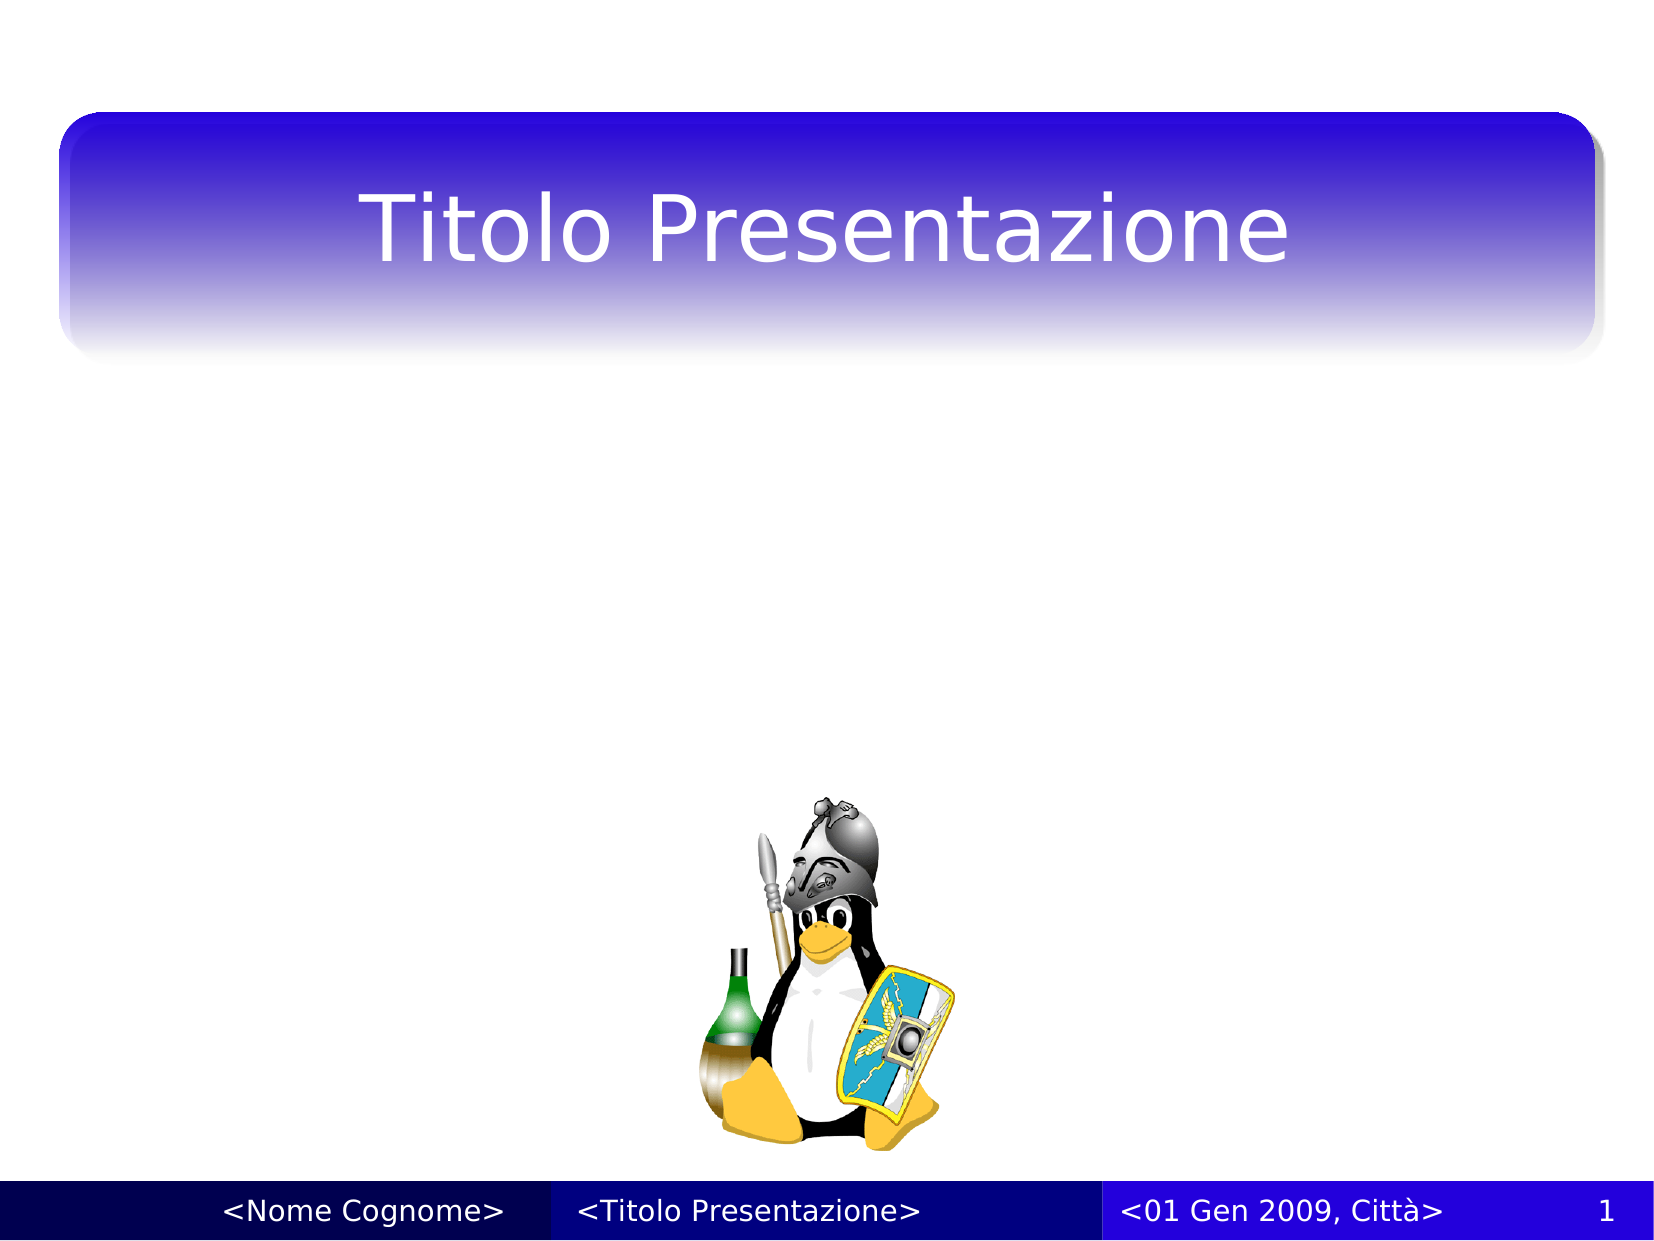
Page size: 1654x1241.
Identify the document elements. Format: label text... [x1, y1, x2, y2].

picture [699, 797, 955, 1151]
title Titolo Presentazione [82, 126, 1571, 132]
